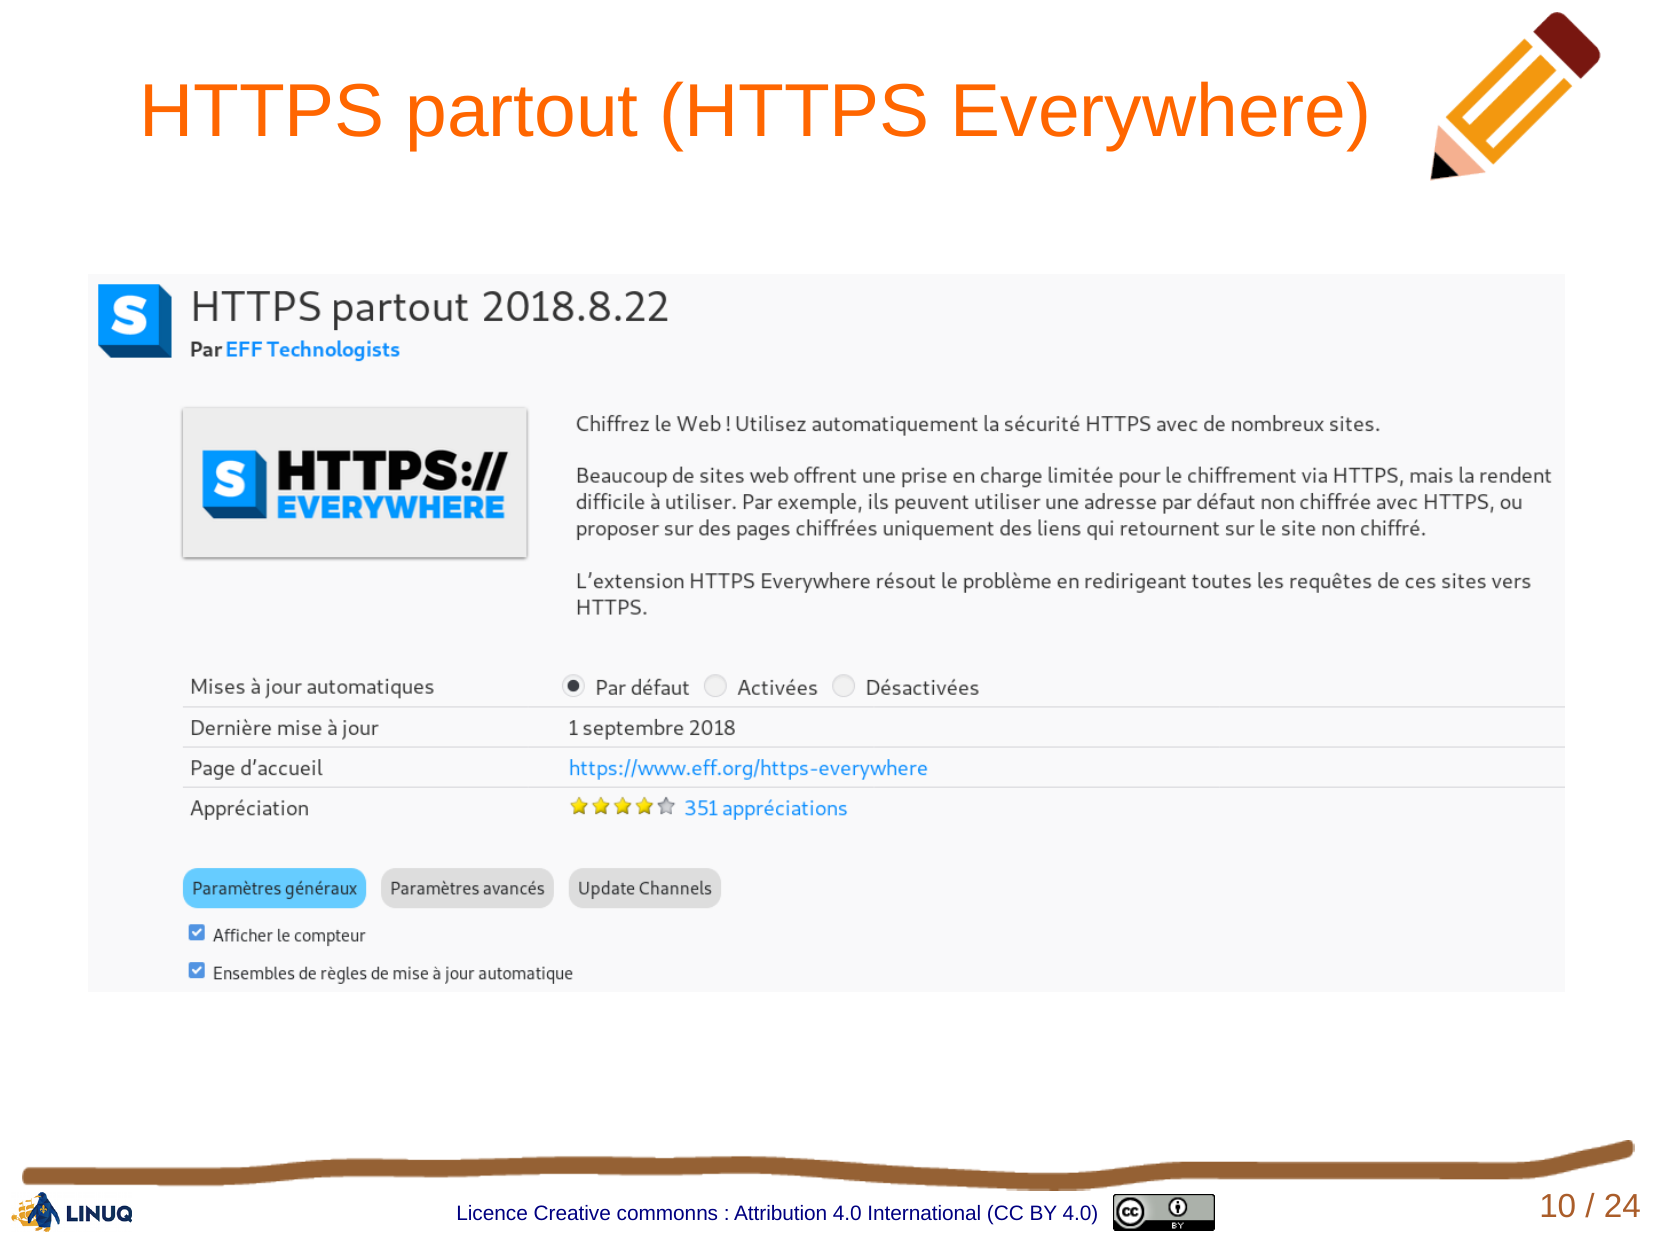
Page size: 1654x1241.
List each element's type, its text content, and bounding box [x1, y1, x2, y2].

picture [88, 274, 1565, 992]
picture [11, 1192, 132, 1232]
picture [1430, 12, 1601, 181]
title HTTPS partout (HTTPS Everywhere) [82, 49, 1430, 172]
picture [1113, 1194, 1215, 1231]
picture [22, 1140, 1635, 1191]
